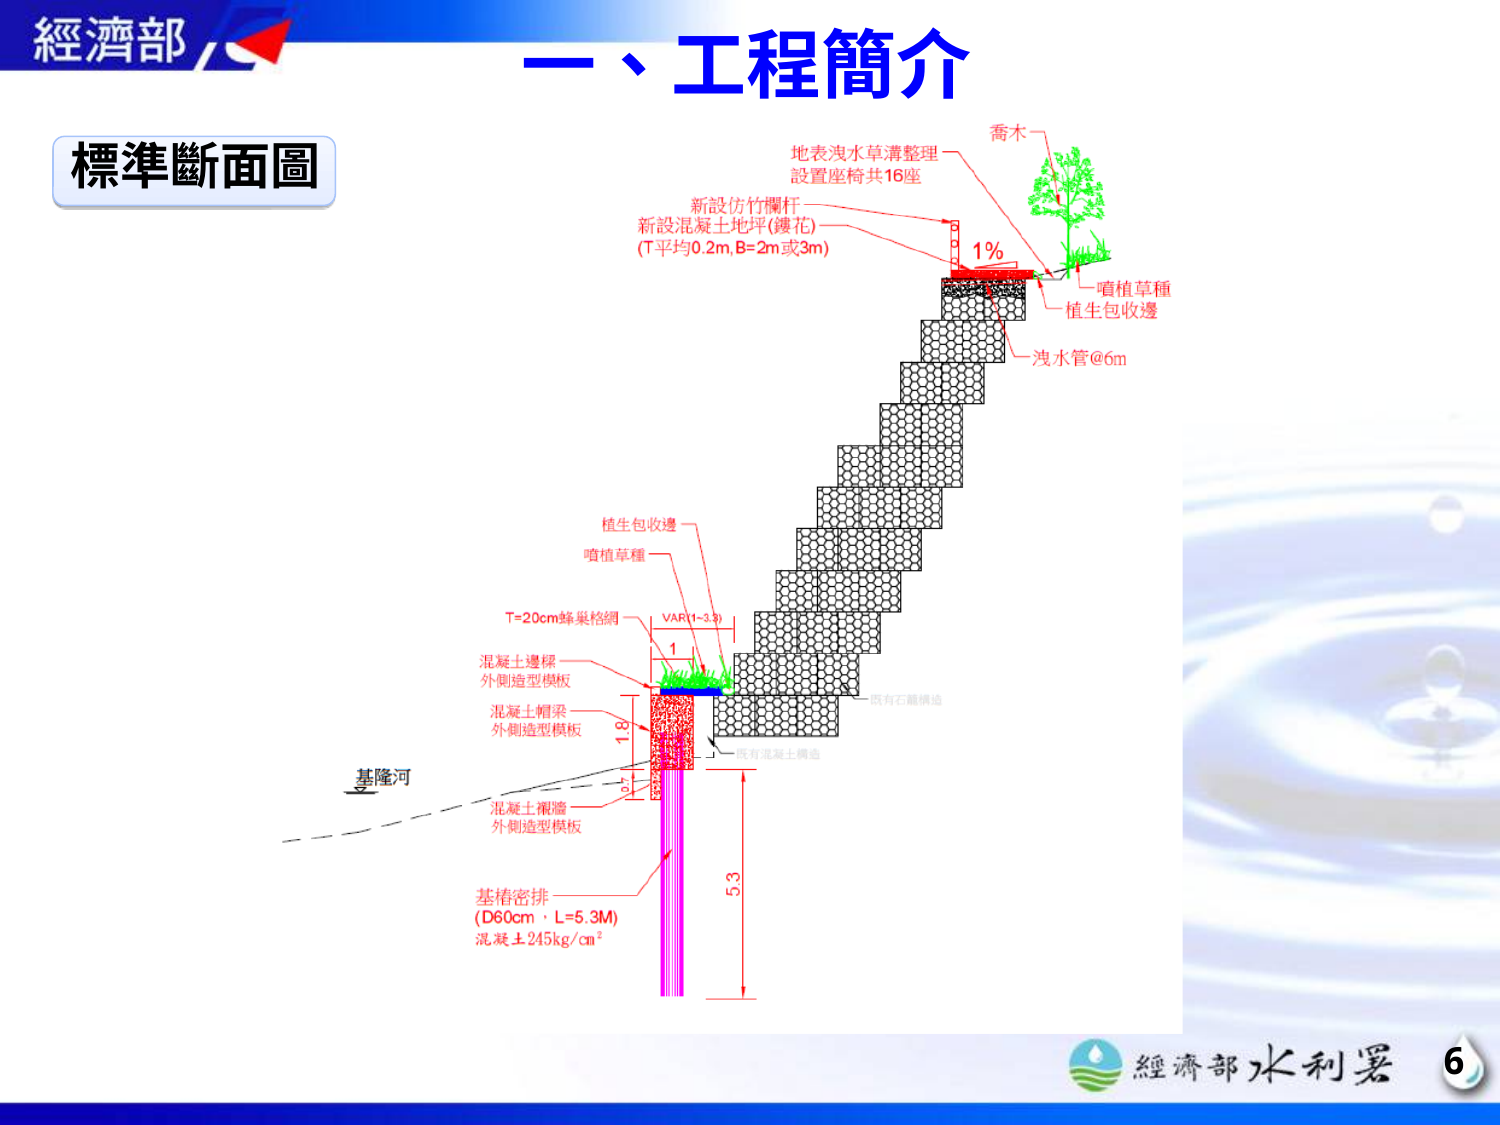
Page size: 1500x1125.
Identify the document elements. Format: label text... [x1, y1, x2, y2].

text_box 標準斷面圖 [52, 136, 336, 206]
text_box 一、工程簡介 [504, 3, 989, 122]
picture [0, 0, 1500, 1125]
